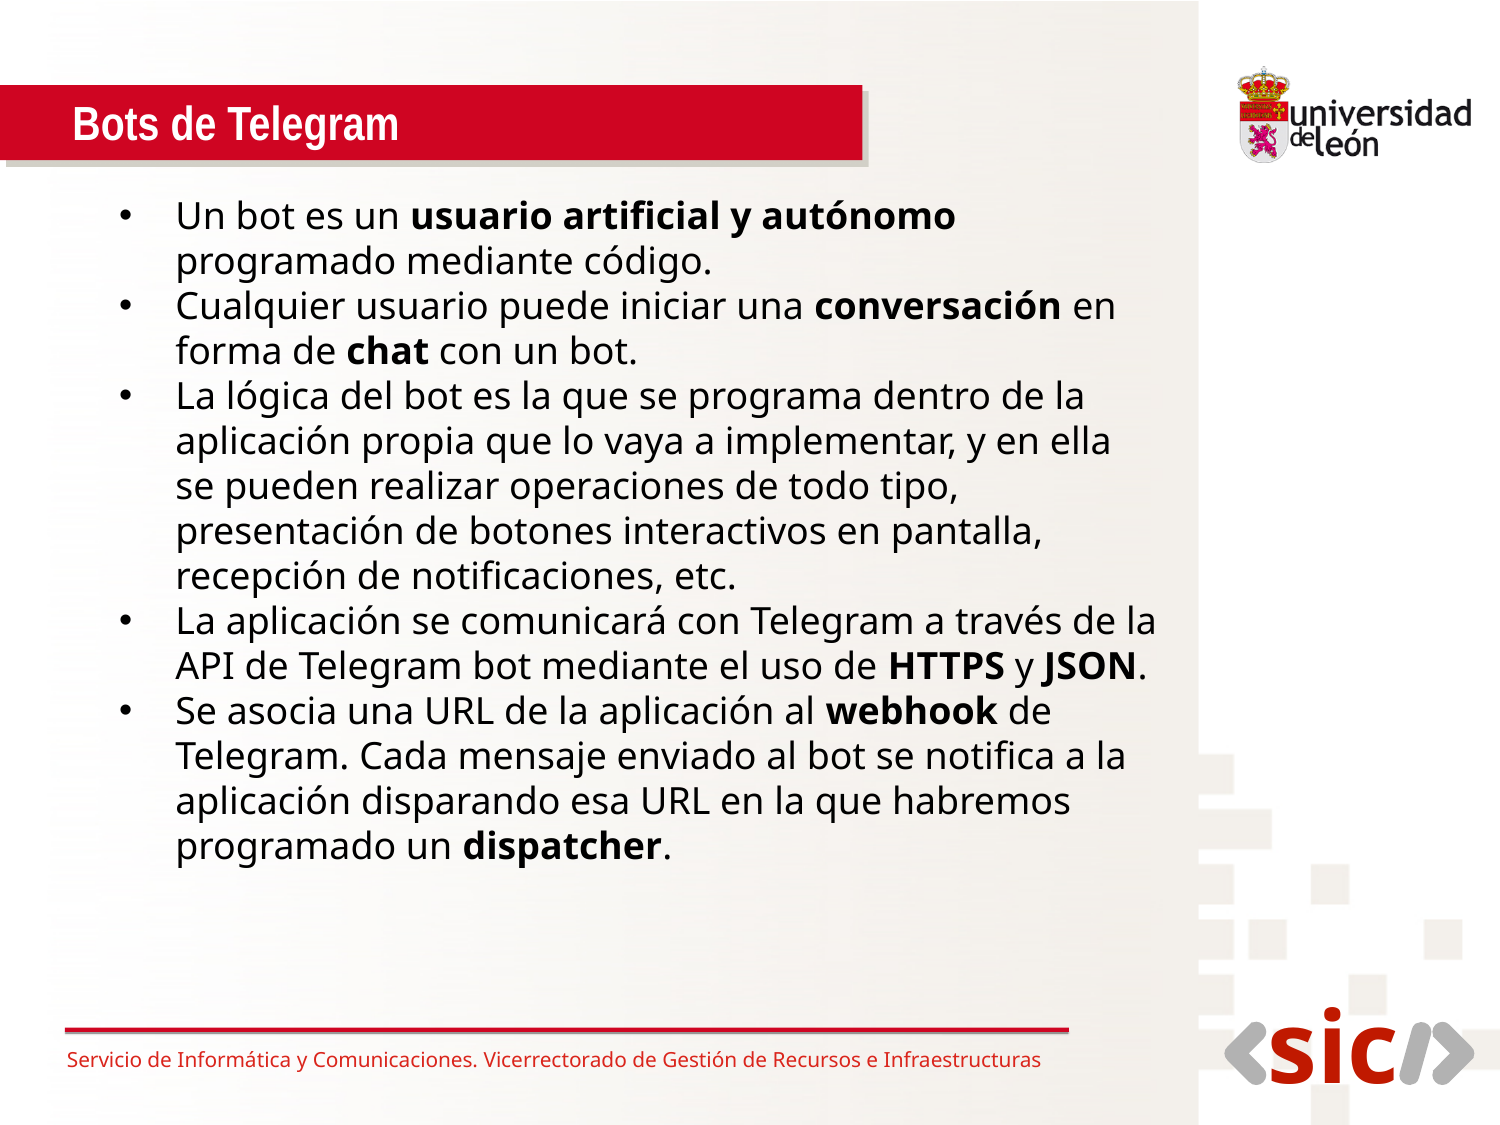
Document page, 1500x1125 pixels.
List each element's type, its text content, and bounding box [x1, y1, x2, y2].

text_box Bots de Telegram [57, 85, 416, 158]
picture [0, 1, 1500, 1125]
text_box <sic/> [1175, 975, 1500, 1111]
text_box Un bot es un usuario artificial y autónomo programado mediante código. Cualquier usuario puede iniciar una conversación en forma de chat con un bot. La lógica del bot es la que se programa dentro de la aplicación propia que lo vaya a implementar, y en ella se pueden realizar operaciones de todo tipo, presentación de botones interactivos en pantalla, recepción de notificaciones, etc. La aplicación se comunicará con Telegram a través de la API de Telegram bot mediante el uso de HTTPS y JSON. Se asocia una URL de la aplicación al webhook de Telegram. Cada mensaje enviado al bot se notifica a la aplicación disparando esa URL en la que habremos programado un dispatcher. [29, 184, 1176, 926]
